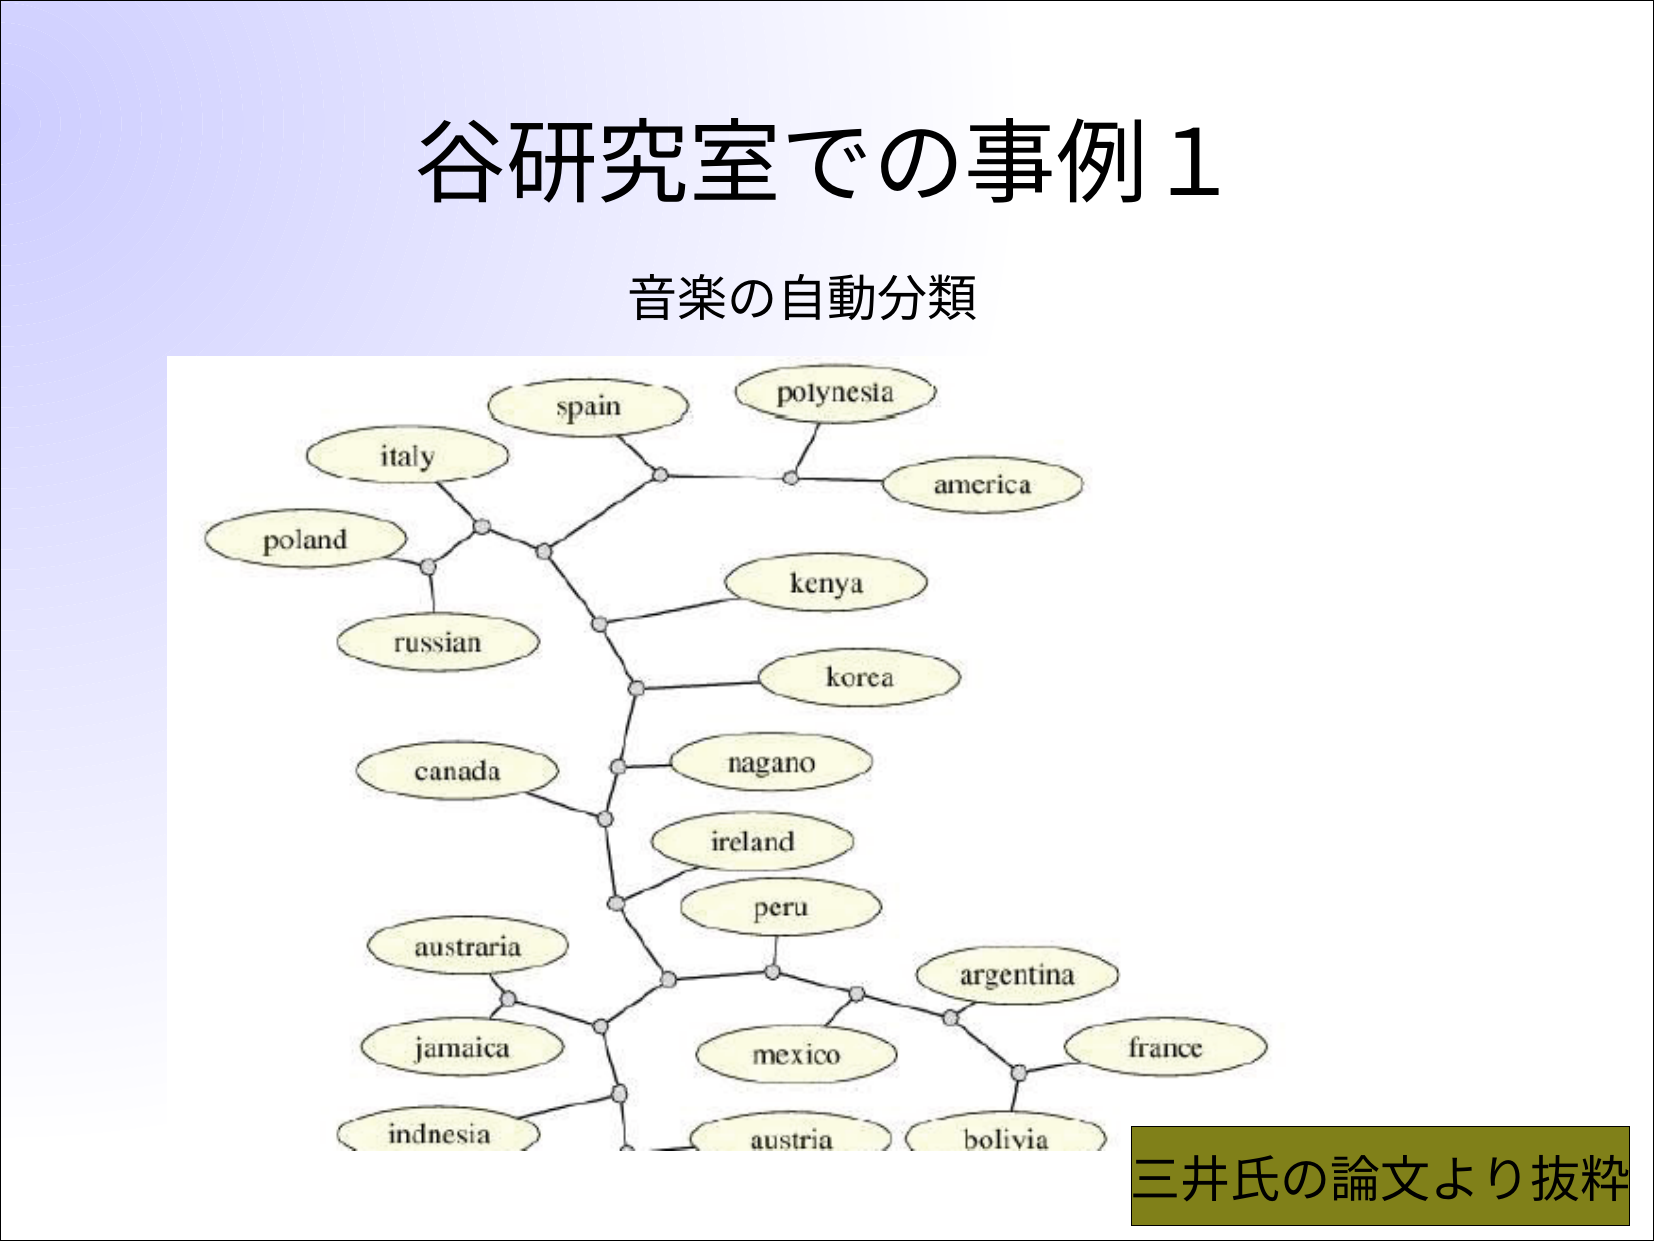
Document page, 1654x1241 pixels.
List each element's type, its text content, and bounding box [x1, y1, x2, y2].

text_box 音楽の自動分類 [142, 258, 1463, 309]
text_box [641, 310, 664, 315]
text_box [56, 255, 1450, 344]
text_box 三井氏の論文より抜粋 [1131, 1126, 1630, 1226]
text_box [843, 309, 855, 314]
text_box [789, 309, 816, 314]
title 谷研究室での事例１ [121, 51, 1534, 259]
picture [167, 356, 1340, 1151]
